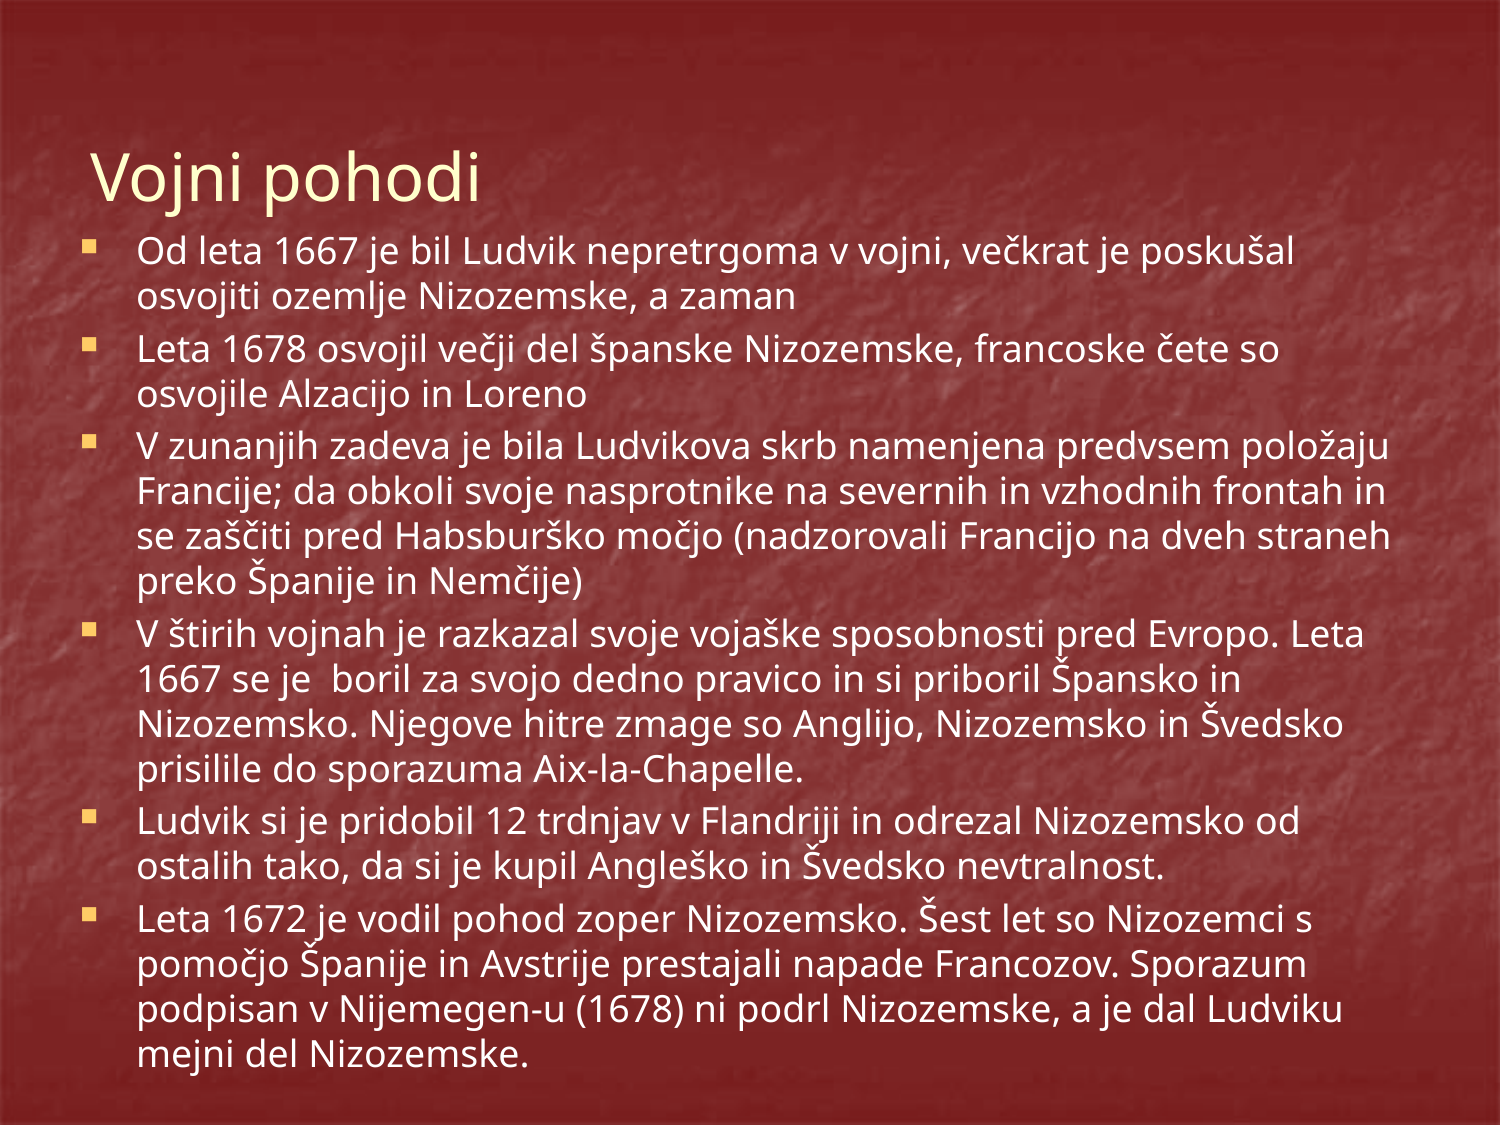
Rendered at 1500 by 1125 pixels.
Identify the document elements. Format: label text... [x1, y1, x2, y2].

title Vojni pohodi [75, 62, 1425, 288]
picture [0, 0, 1500, 1125]
list Od leta 1667 je bil Ludvik nepretrgoma v vojni, večkrat je poskušal osvojiti ozemlje Nizozemske, a zaman Leta 1678 osvojil večji del španske Nizozemske, francoske čete so osvojile Alzacijo in Loreno V zunanjih zadeva je bila Ludvikova skrb namenjena predvsem položaju Francije; da obkoli svoje nasprotnike na severnih in vzhodnih frontah in se zaščiti pred Habsburško močjo (nadzorovali Francijo na dveh straneh preko Španije in Nemčije) V štirih vojnah je razkazal svoje vojaške sposobnosti pred Evropo. Leta 1667 se je boril za svojo dedno pravico in si priboril Špansko in Nizozemsko. Njegove hitre zmage so Anglijo, Nizozemsko in Švedsko prisilile do sporazuma Aix-la-Chapelle. Ludvik si je pridobil 12 trdnjav v Flandriji in odrezal Nizozemsko od ostalih tako, da si je kupil Angleško in Švedsko nevtralnost. Leta 1672 je vodil pohod zoper Nizozemsko. Šest let so Nizozemci s pomočjo Španije in Avstrije prestajali napade Francozov. Sporazum podpisan v Nijemegen-u (1678) ni podrl Nizozemske, a je dal Ludviku mejni del Nizozemske. [64, 220, 1415, 1035]
